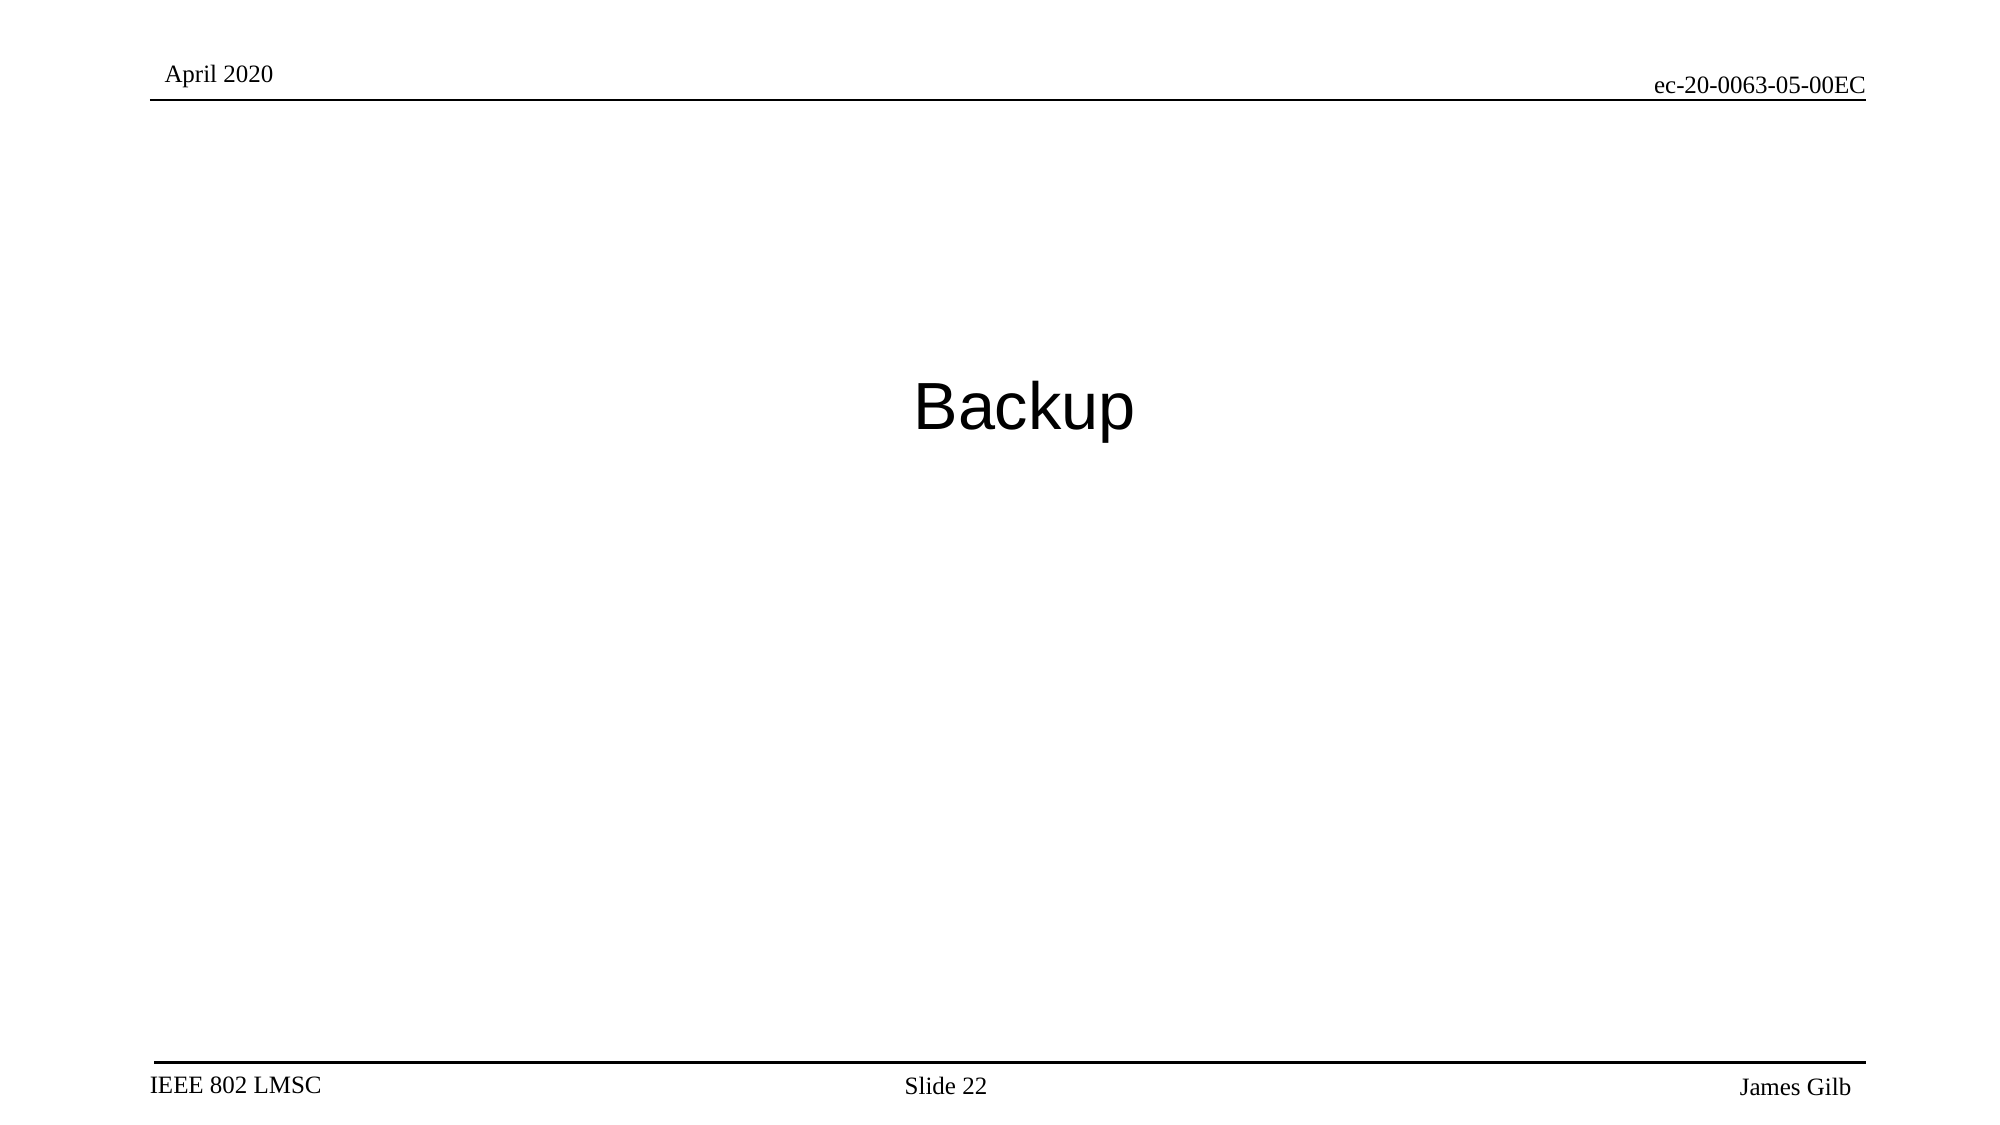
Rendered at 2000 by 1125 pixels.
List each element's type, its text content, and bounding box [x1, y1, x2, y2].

subtitle Backup [149, 112, 1900, 693]
